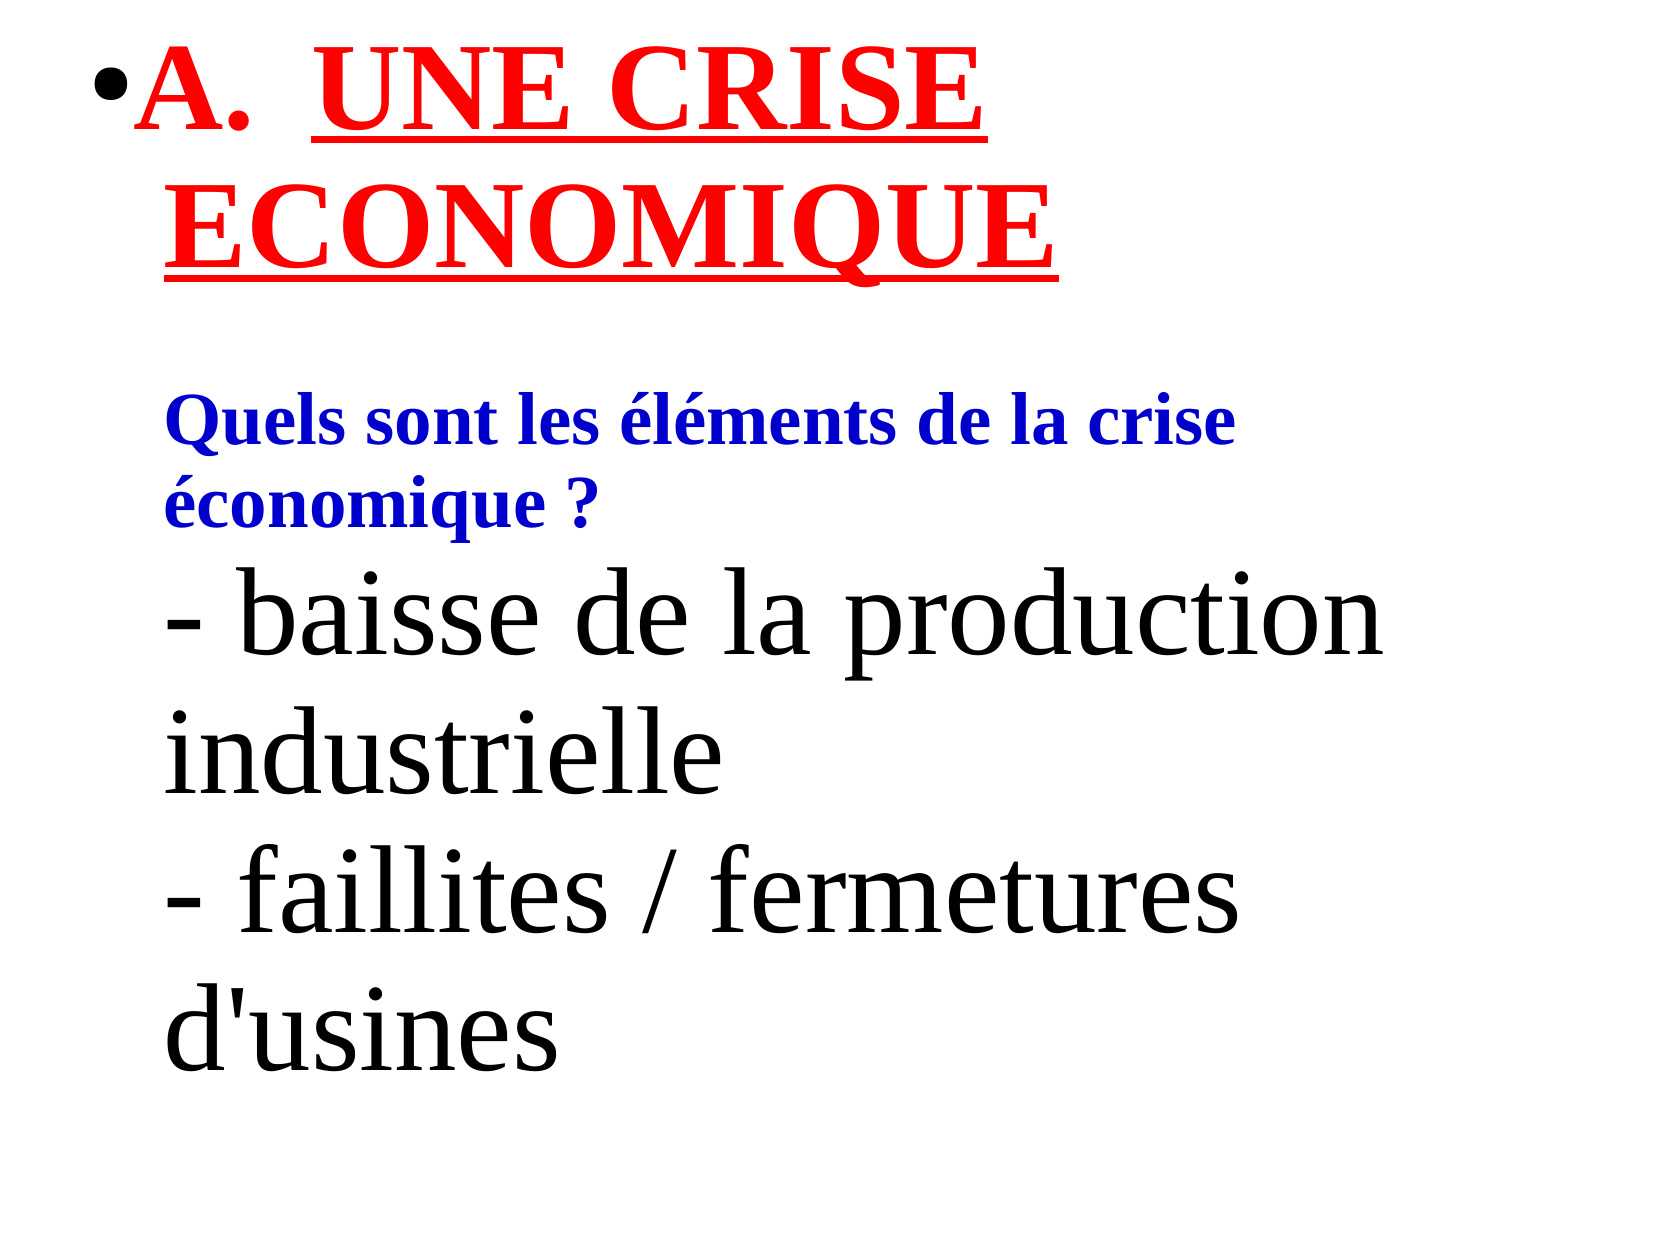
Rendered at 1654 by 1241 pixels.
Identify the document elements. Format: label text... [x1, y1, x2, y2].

title A. UNE CRISE ECONOMIQUE Quels sont les éléments de la crise économique ? - baisse de la production industrielle - faillites / fermetures d'usines [88, 17, 1577, 1181]
